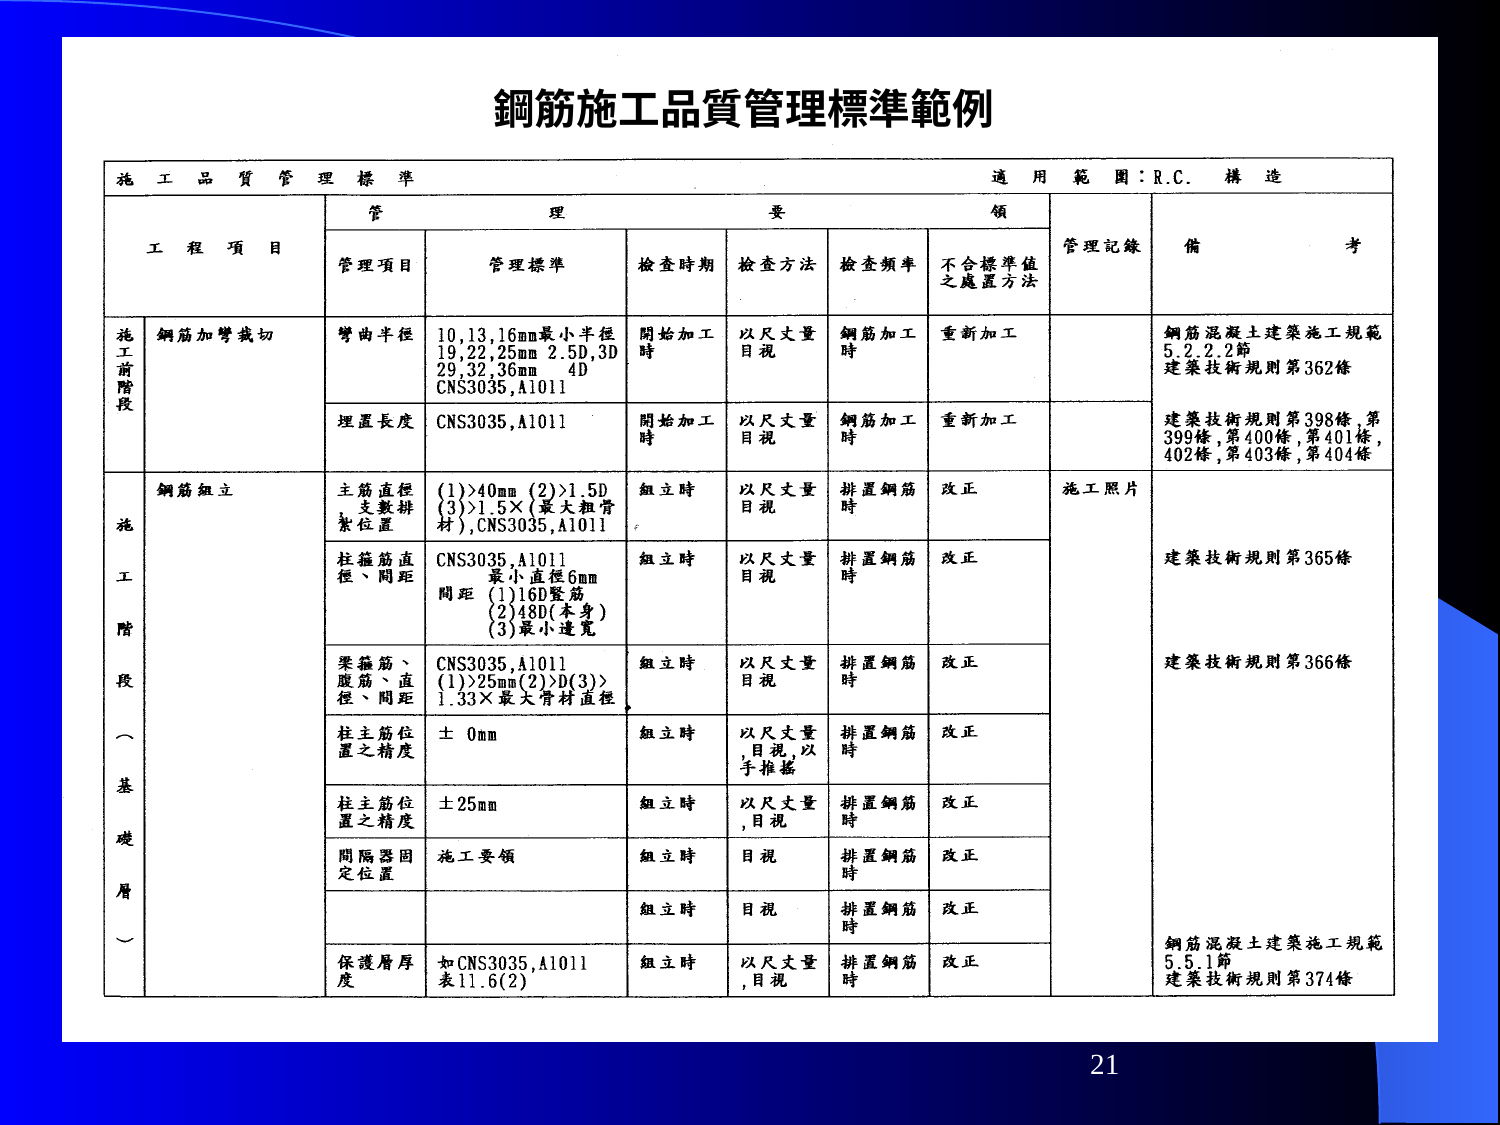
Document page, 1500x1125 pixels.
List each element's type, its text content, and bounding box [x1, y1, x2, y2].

picture [62, 37, 1438, 1042]
text_box 鋼筋施工品質管理標準範例 [324, 75, 1163, 142]
text_box [1074, 1042, 1388, 1101]
